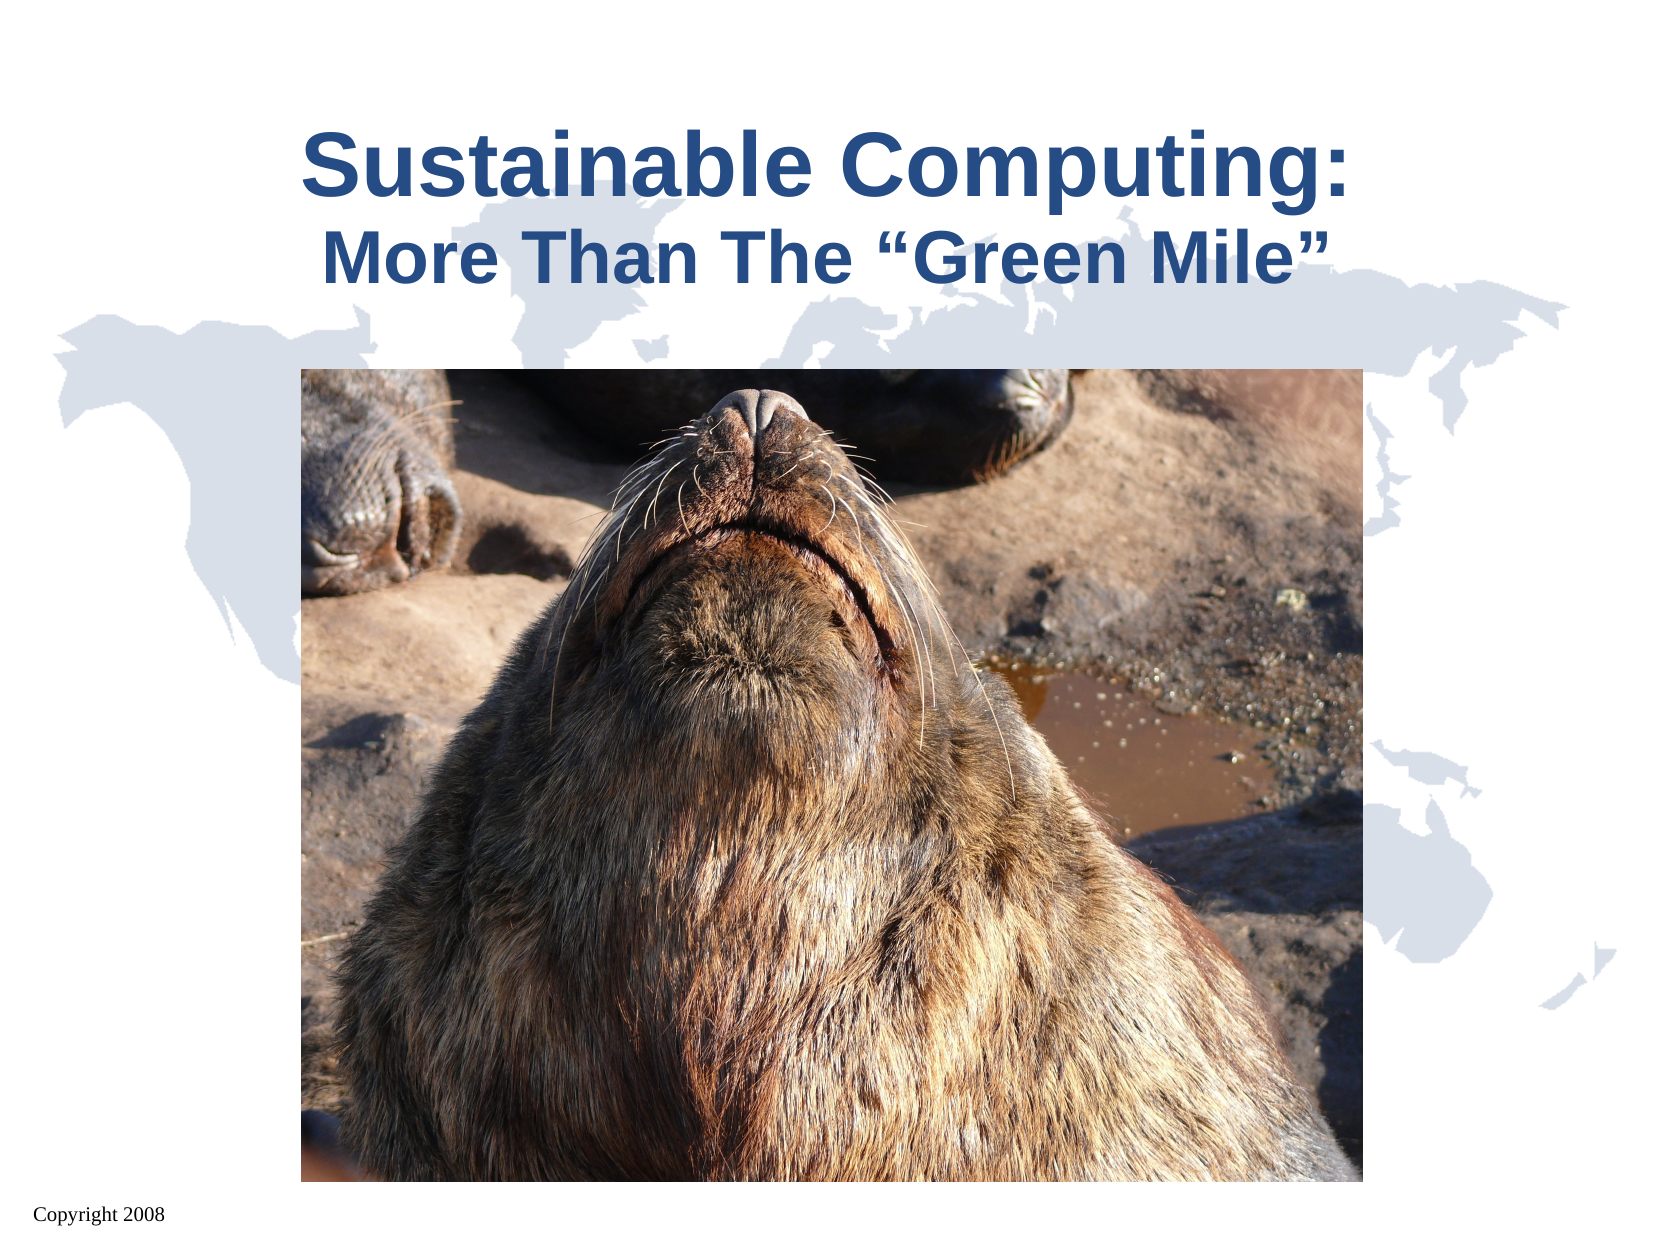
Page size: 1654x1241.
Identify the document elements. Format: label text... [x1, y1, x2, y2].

picture [28, 99, 1645, 1182]
title Sustainable Computing: More Than The “Green Mile” [121, 102, 1534, 311]
